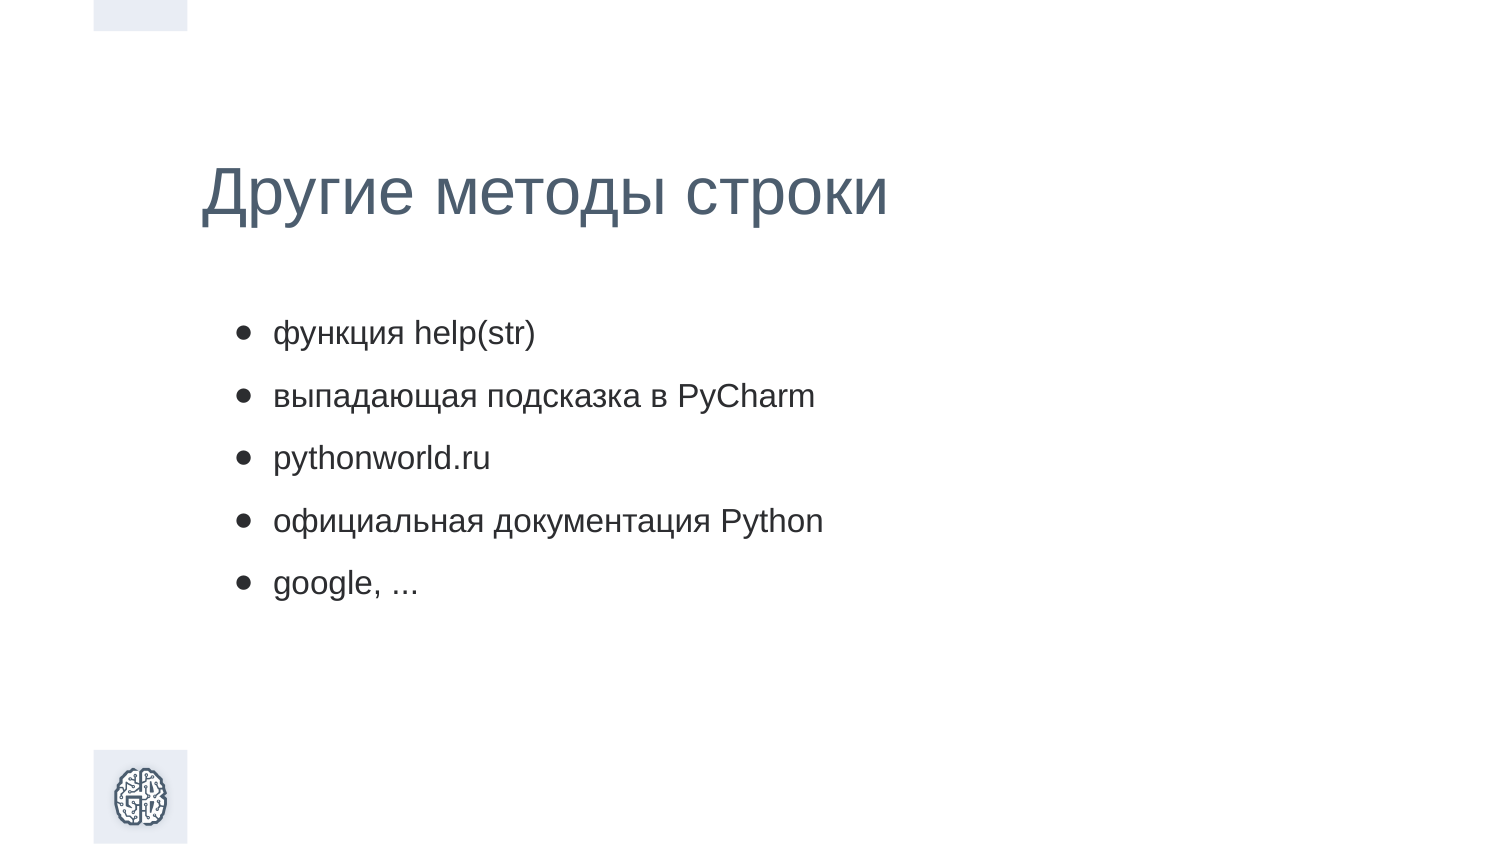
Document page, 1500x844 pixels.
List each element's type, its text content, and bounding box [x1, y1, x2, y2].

text_box google, ... [187, 534, 1312, 608]
text_box функция help(str) [187, 284, 1312, 358]
text_box выпадающая подсказка в PyCharm [187, 358, 1312, 409]
text_box Другие методы строки [187, 93, 1312, 282]
text_box pythonworld.ru [187, 409, 1312, 472]
picture [106, 760, 175, 834]
text_box официальная документация Python [187, 472, 1312, 534]
